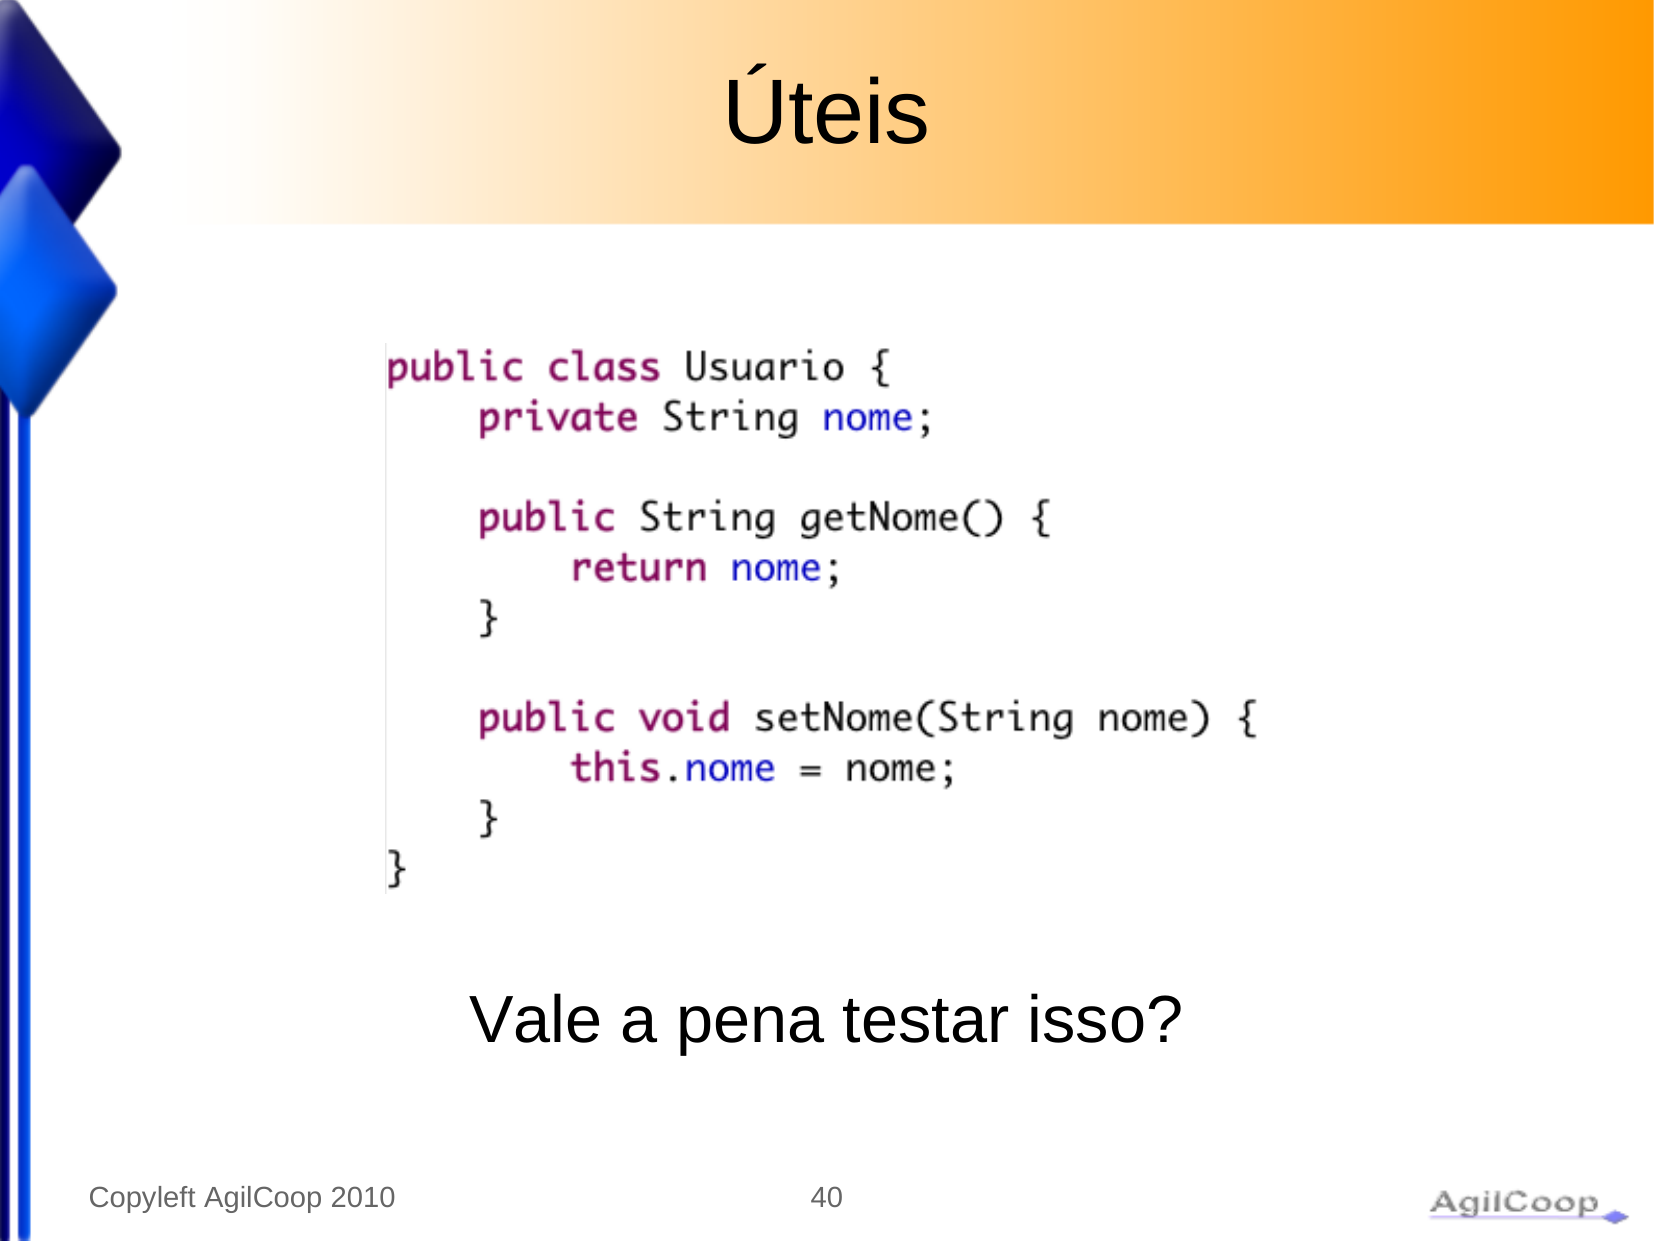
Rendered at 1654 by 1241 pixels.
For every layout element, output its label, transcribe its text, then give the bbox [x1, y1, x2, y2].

picture [0, 0, 1654, 1241]
title Úteis [82, 8, 1571, 216]
text_box Vale a pena testar isso? [221, 974, 1433, 1067]
